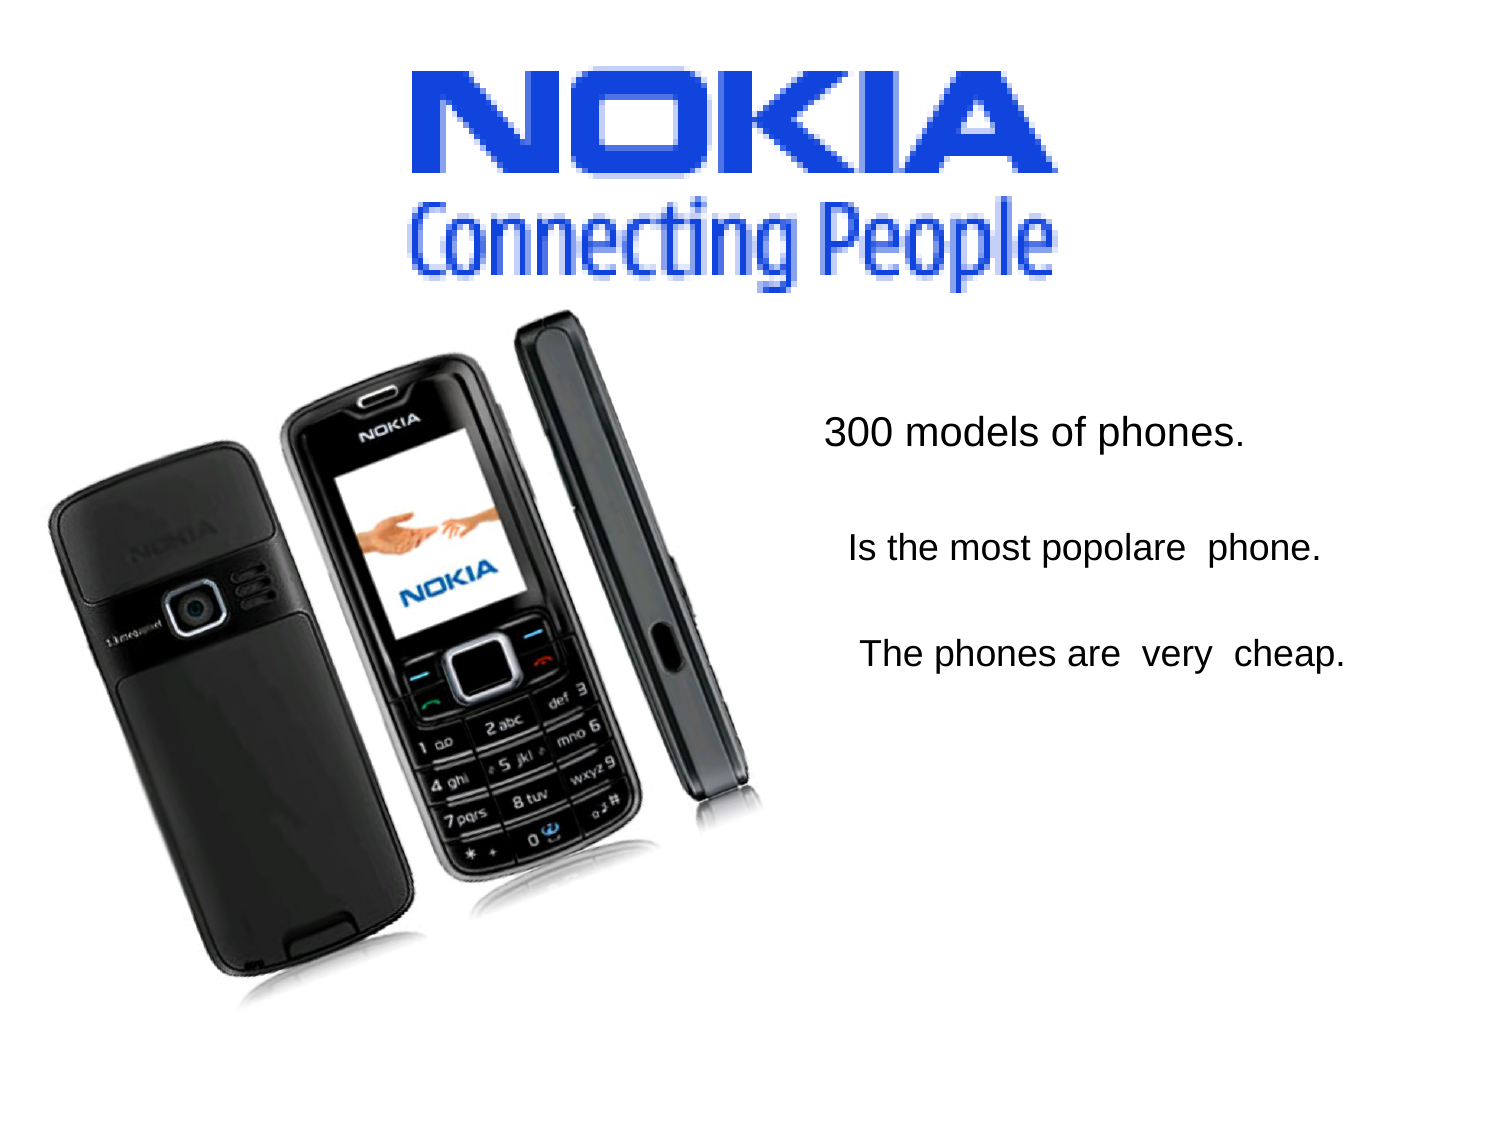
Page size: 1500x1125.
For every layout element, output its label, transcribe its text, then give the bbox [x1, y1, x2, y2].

text_box 300 models of phones. [809, 397, 1459, 462]
text_box The phones are very cheap. [844, 621, 1412, 682]
text_box Is the most popolare phone. [832, 515, 1341, 576]
picture [9, 66, 1058, 1025]
